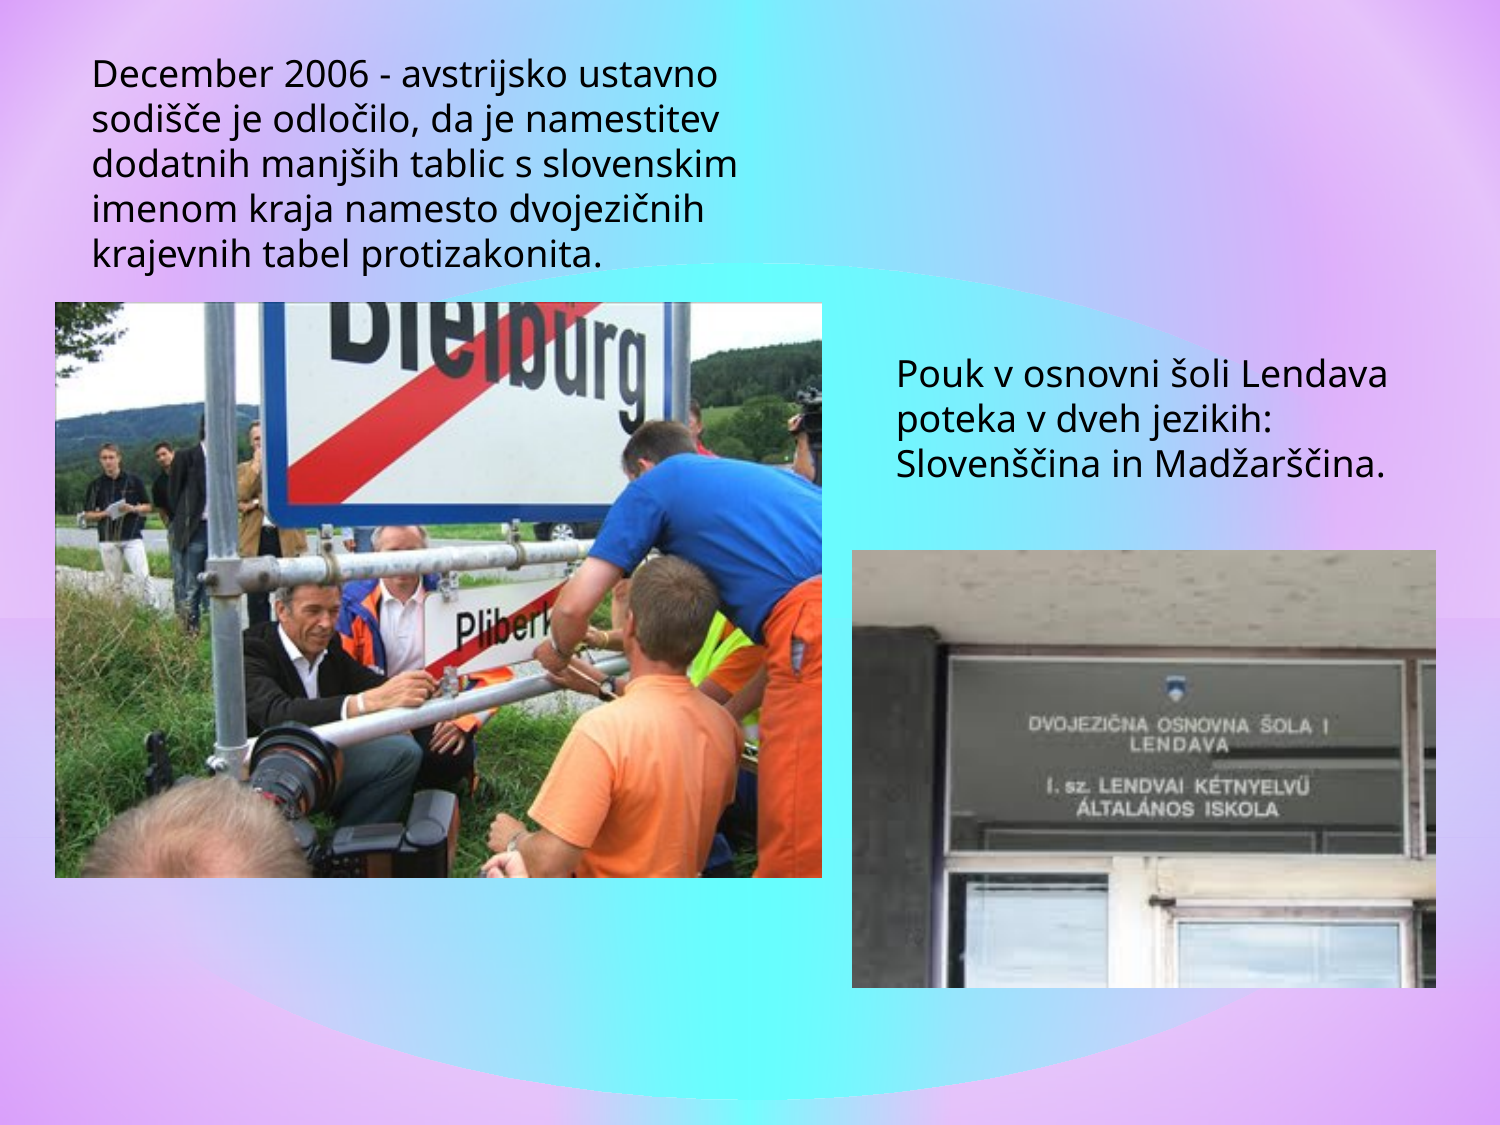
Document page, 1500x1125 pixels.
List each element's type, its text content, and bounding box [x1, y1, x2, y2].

picture [852, 550, 1436, 988]
picture [55, 302, 822, 879]
text_box Pouk v osnovni šoli Lendava poteka v dveh jezikih: Slovenščina in Madžarščina. [880, 342, 1436, 493]
text_box December 2006 - avstrijsko ustavno sodišče je odločilo, da je namestitev dodatnih manjših tablic s slovenskim imenom kraja namesto dvojezičnih krajevnih tabel protizakonita. [76, 42, 865, 328]
